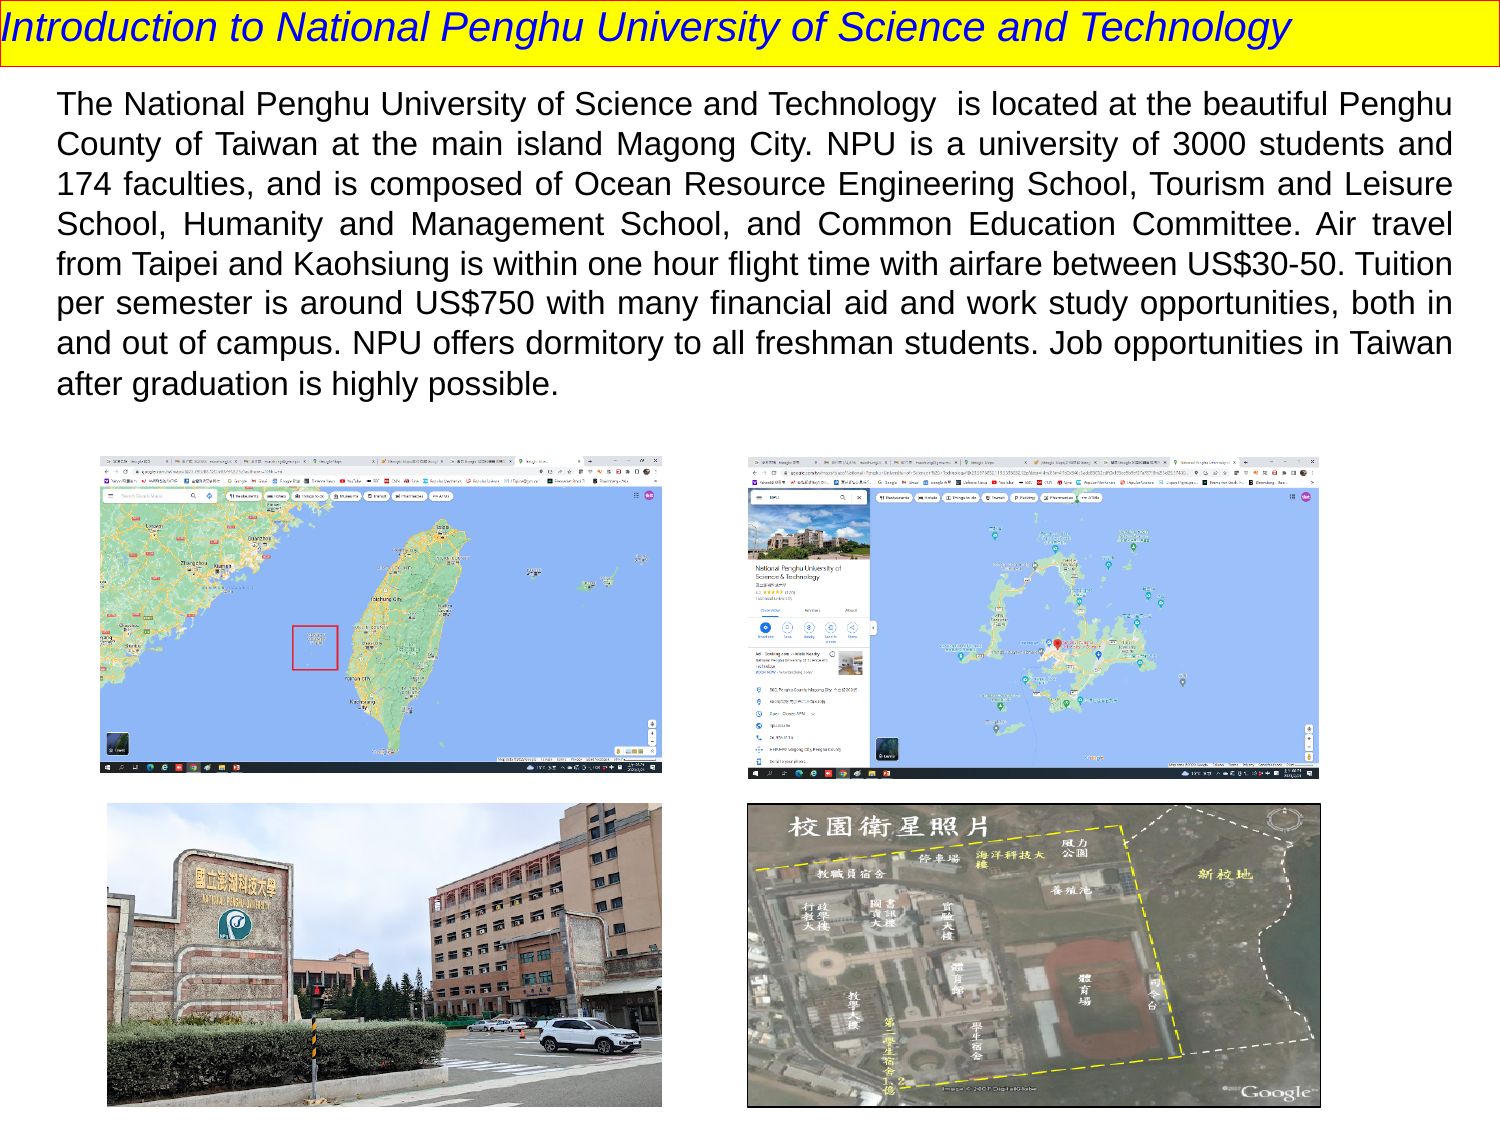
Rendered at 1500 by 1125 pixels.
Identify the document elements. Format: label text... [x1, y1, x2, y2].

picture [748, 459, 1319, 779]
text_box The National Penghu University of Science and Technology is located at the beautiful Penghu County of Taiwan at the main island Magong City. NPU is a university of 3000 students and 174 faculties, and is composed of Ocean Resource Engineering School, Tourism and Leisure School, Humanity and Management School, and Common Education Committee. Air travel from Taipei and Kaohsiung is within one hour flight time with airfare between US$30-50. Tuition per semester is around US$750 with many financial aid and work study opportunities, both in and out of campus. NPU offers dormitory to all freshman students. Job opportunities in Taiwan after graduation is highly possible. [41, 74, 1471, 459]
picture [748, 804, 1320, 1107]
picture [107, 803, 662, 1107]
text_box Introduction to National Penghu University of Science and Technology [0, 0, 1500, 67]
picture [100, 459, 662, 773]
